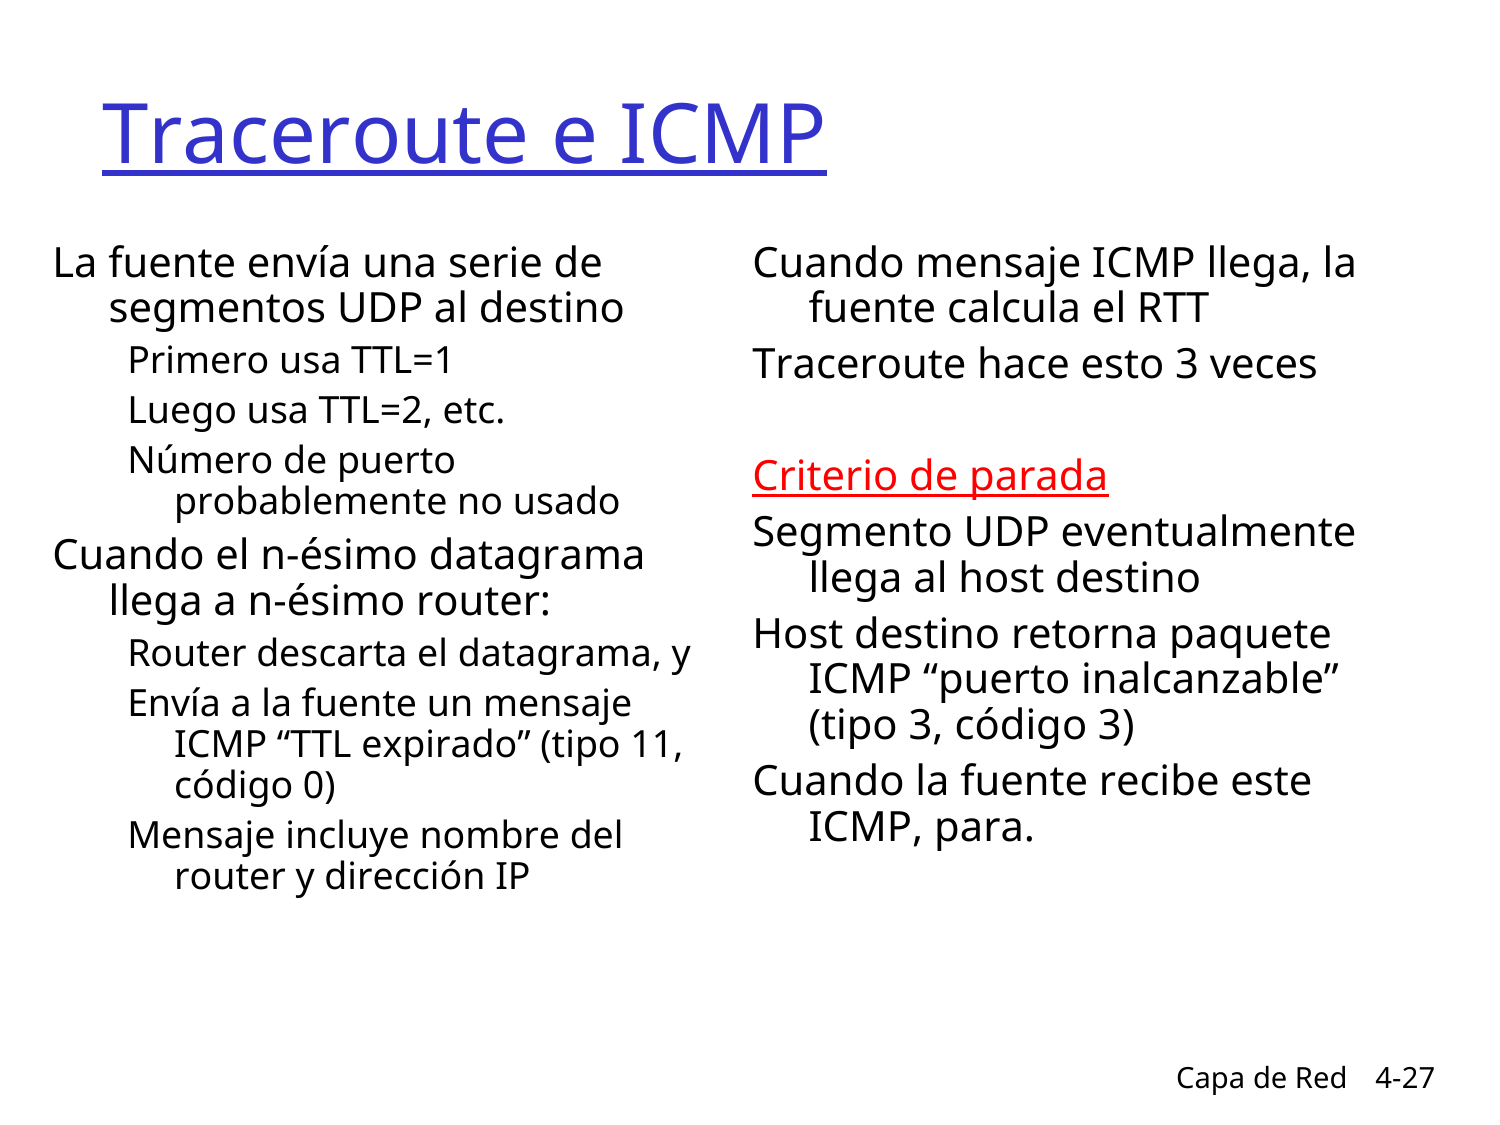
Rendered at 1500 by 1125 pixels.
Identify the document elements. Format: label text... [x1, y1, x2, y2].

title Traceroute e ICMP [87, 37, 1363, 225]
list La fuente envía una serie de segmentos UDP al destino Primero usa TTL=1 Luego usa TTL=2, etc. Número de puerto probablemente no usado Cuando el n-ésimo datagrama llega a n-ésimo router: Router descarta el datagrama, y Envía a la fuente un mensaje ICMP “TTL expirado” (tipo 11, código 0) Mensaje incluye nombre del router y dirección IP [37, 232, 713, 996]
list Cuando mensaje ICMP llega, la fuente calcula el RTT Traceroute hace esto 3 veces Criterio de parada Segmento UDP eventualmente llega al host destino Host destino retorna paquete ICMP “puerto inalcanzable” (tipo 3, código 3) Cuando la fuente recibe este ICMP, para. [737, 232, 1426, 996]
